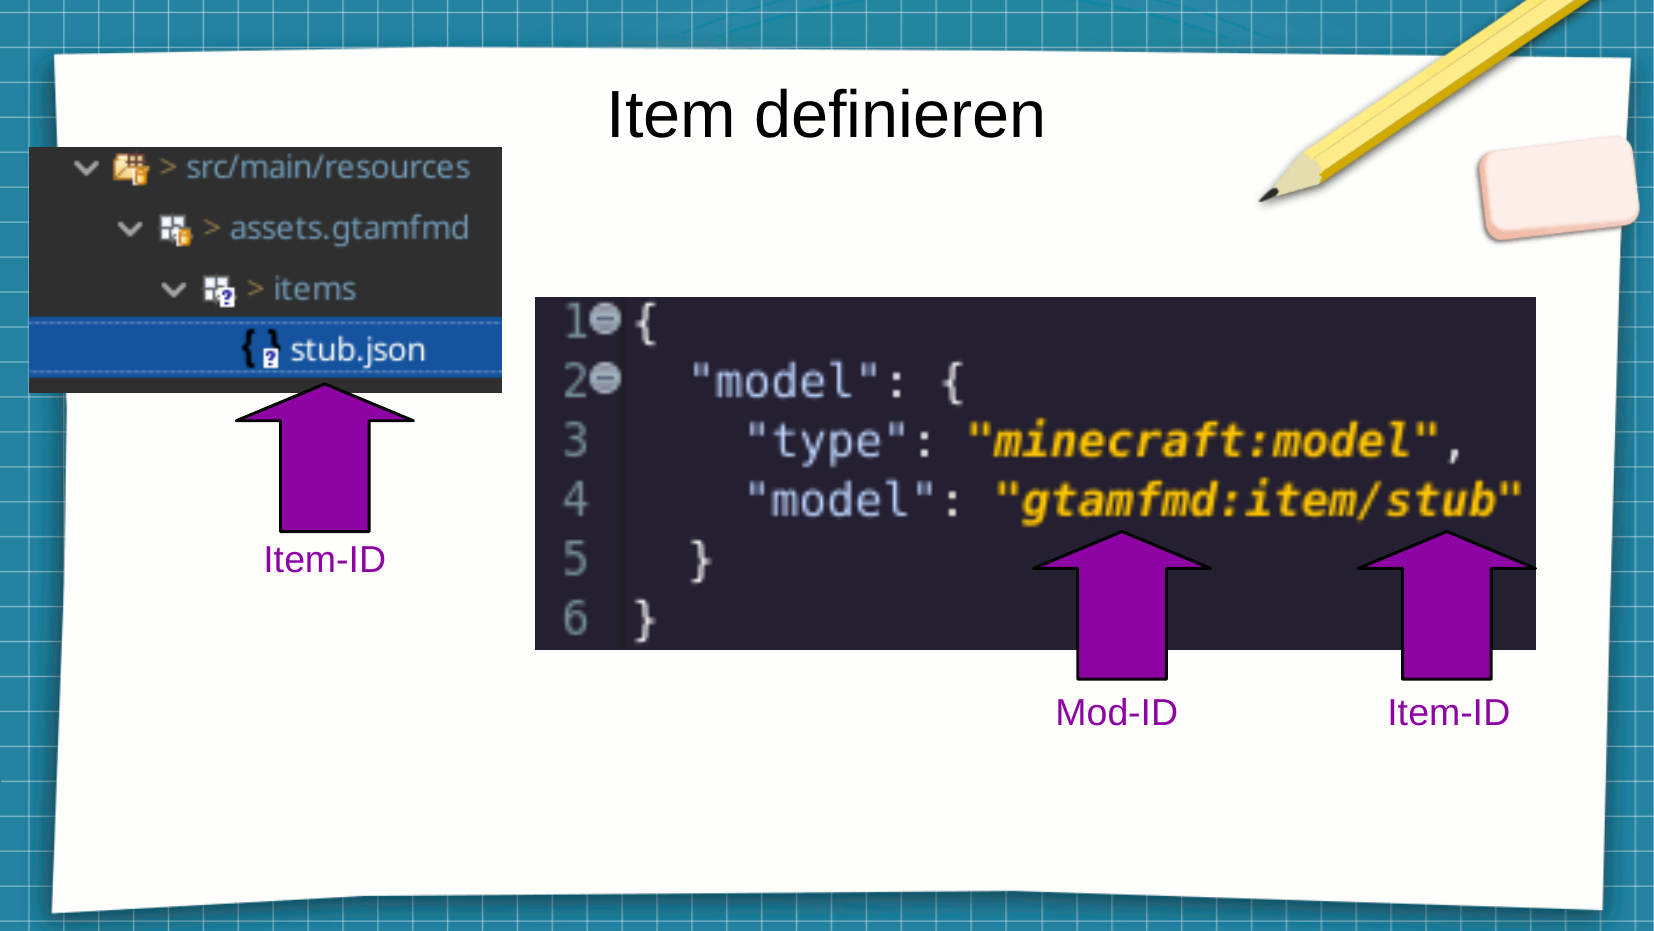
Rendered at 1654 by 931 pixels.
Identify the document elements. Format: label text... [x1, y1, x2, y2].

text_box Mod-ID Item-ID [1002, 683, 1564, 743]
title Item definieren [82, 37, 1571, 193]
text_box [236, 383, 414, 531]
picture [0, 0, 1654, 931]
text_box Item-ID [236, 531, 414, 591]
text_box [1358, 531, 1536, 680]
text_box [1033, 531, 1211, 680]
